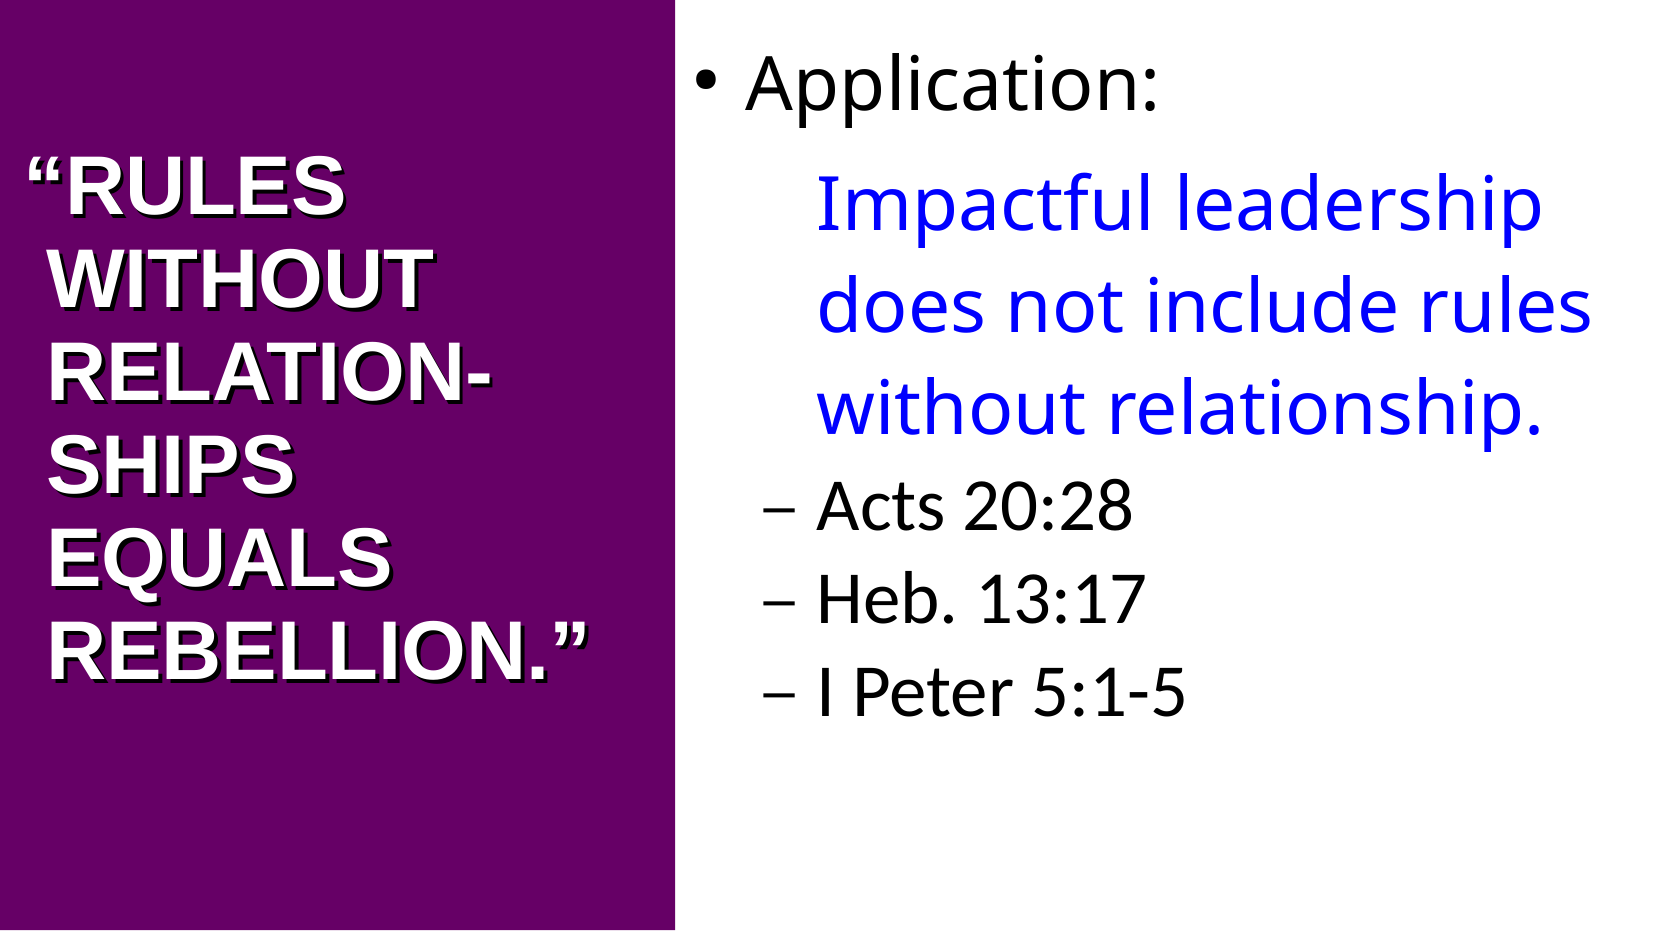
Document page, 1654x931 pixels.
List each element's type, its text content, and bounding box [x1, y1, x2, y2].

title “RULES WITHOUT RELATION- SHIPS EQUALS REBELLION.” [0, 0, 676, 931]
list Application: Impactful leadership does not include rules without relationship. Acts 20:28 Heb. 13:17 I Peter 5:1-5 [675, 30, 1636, 931]
